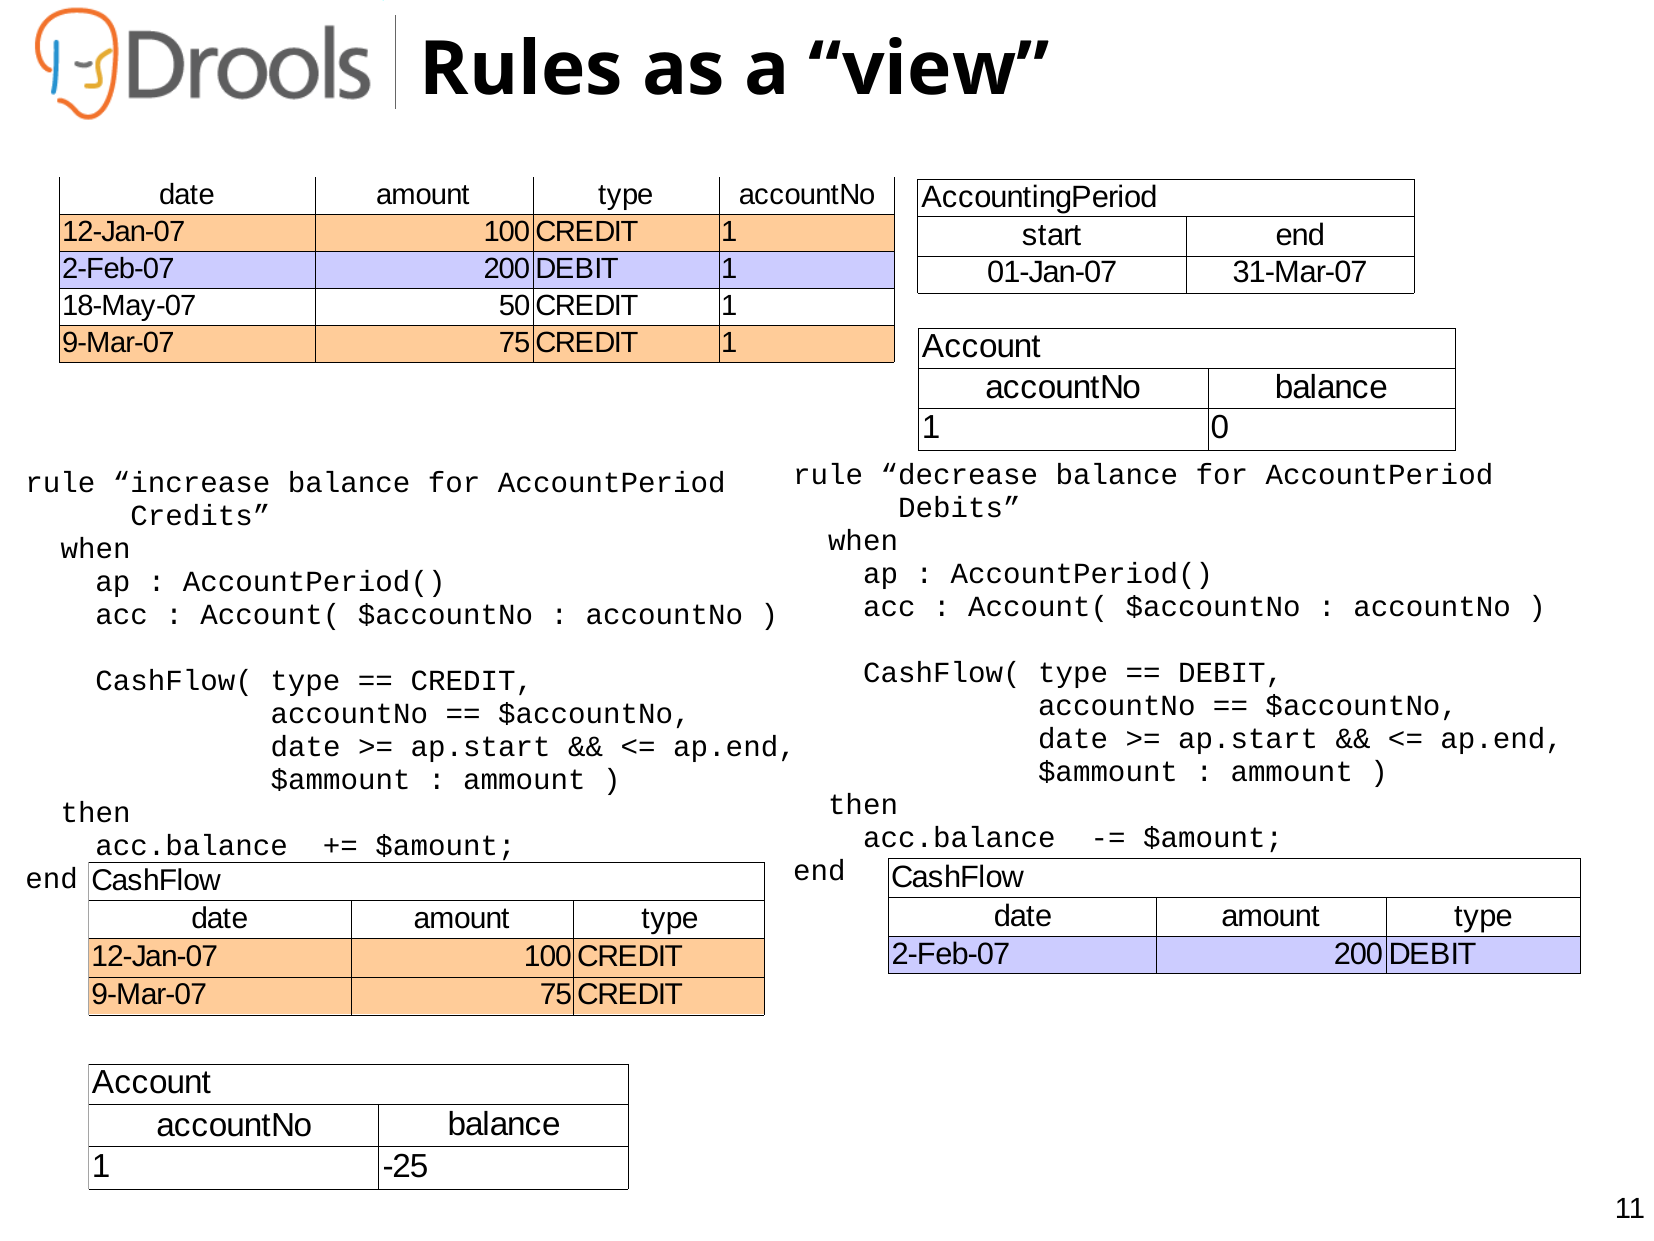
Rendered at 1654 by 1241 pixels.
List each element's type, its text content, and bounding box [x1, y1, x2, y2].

picture [29, 0, 384, 126]
chart [915, 324, 1459, 453]
chart [885, 856, 1584, 1093]
title Rules as a “view” [419, 5, 1630, 125]
chart [88, 862, 768, 1191]
text_box rule “increase balance for AccountPeriod Credits” when ap : AccountPeriod() acc : Account( $accountNo : accountNo ) CashFlow( type == CREDIT, accountNo == $accountNo, date >= ap.start && <= ap.end, $ammount : ammount ) then acc.balance += $amount; end [10, 460, 885, 882]
text_box rule “decrease balance for AccountPeriod Debits” when ap : AccountPeriod() acc : Account( $accountNo : accountNo ) CashFlow( type == DEBIT, accountNo == $accountNo, date >= ap.start && <= ap.end, $ammount : ammount ) then acc.balance -= $amount; end [778, 453, 1654, 875]
chart [915, 177, 1418, 296]
chart [59, 177, 897, 402]
